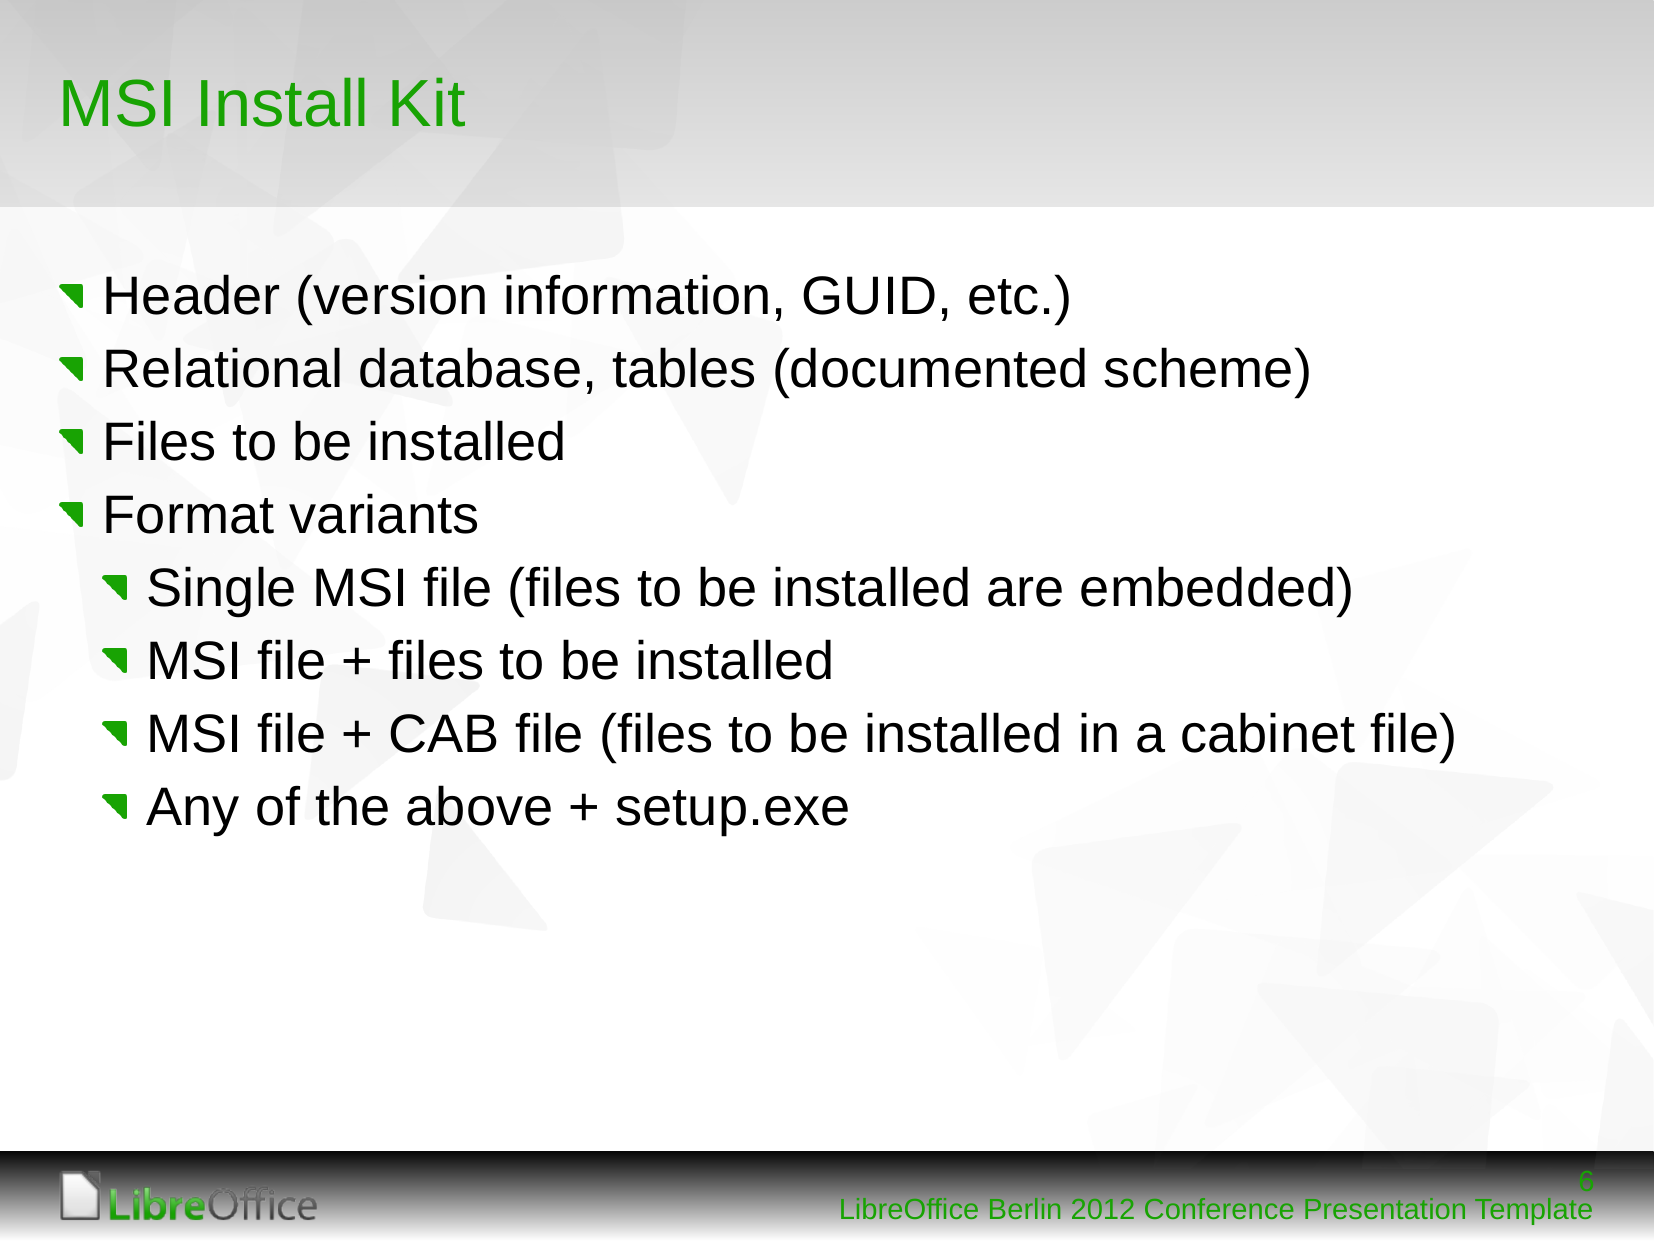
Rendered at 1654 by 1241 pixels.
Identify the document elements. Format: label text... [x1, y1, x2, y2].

picture [0, 0, 783, 931]
title MSI Install Kit [59, 29, 1595, 178]
list Header (version information, GUID, etc.) Relational database, tables (documented scheme) Files to be installed Format variants Single MSI file (files to be installed are embedded) MSI file + files to be installed MSI file + CAB file (files to be installed in a cabinet file) Any of the above + setup.exe [59, 265, 1595, 1114]
picture [41, 1152, 337, 1240]
picture [915, 548, 1654, 1169]
